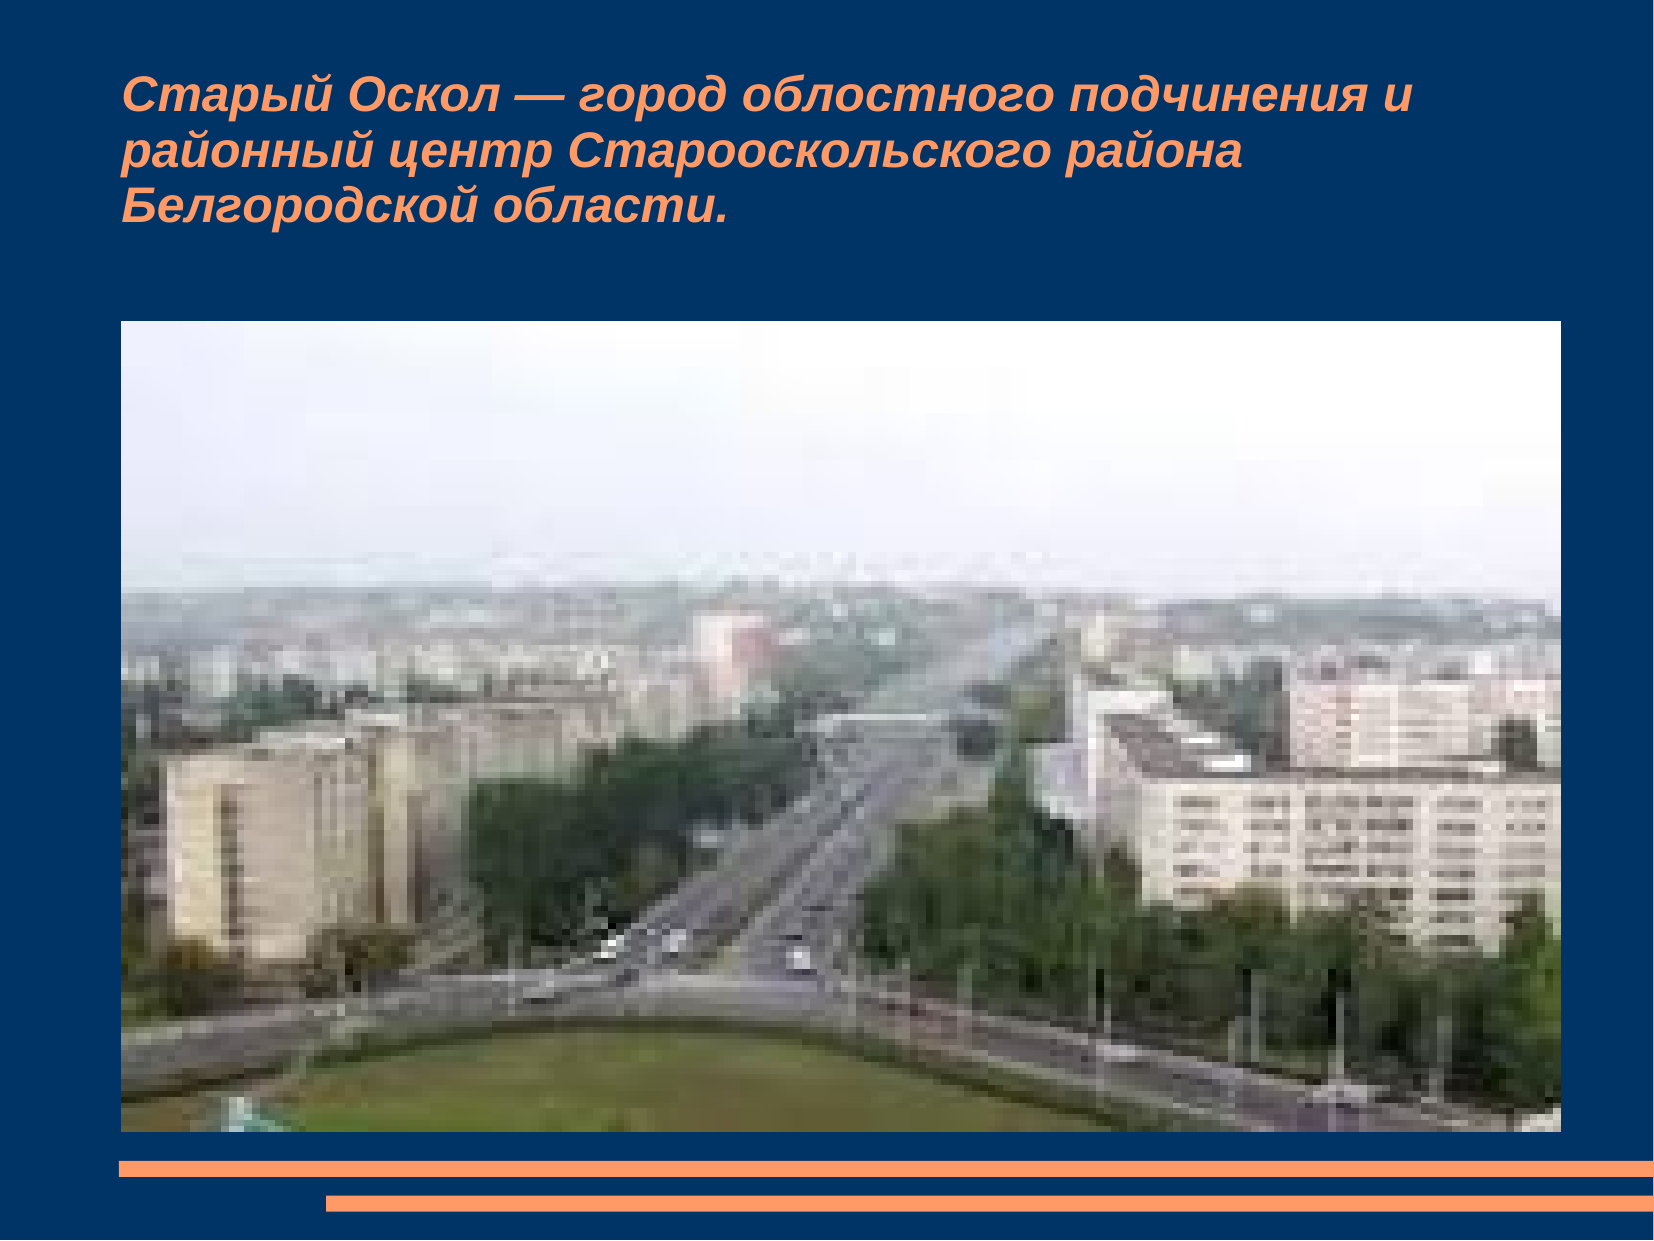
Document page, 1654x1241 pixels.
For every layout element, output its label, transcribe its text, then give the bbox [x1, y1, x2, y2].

picture [121, 321, 1561, 1132]
title Старый Оскол — город облостного подчинения и районный центр Старооскольского района Белгородской области. [121, 46, 1534, 254]
